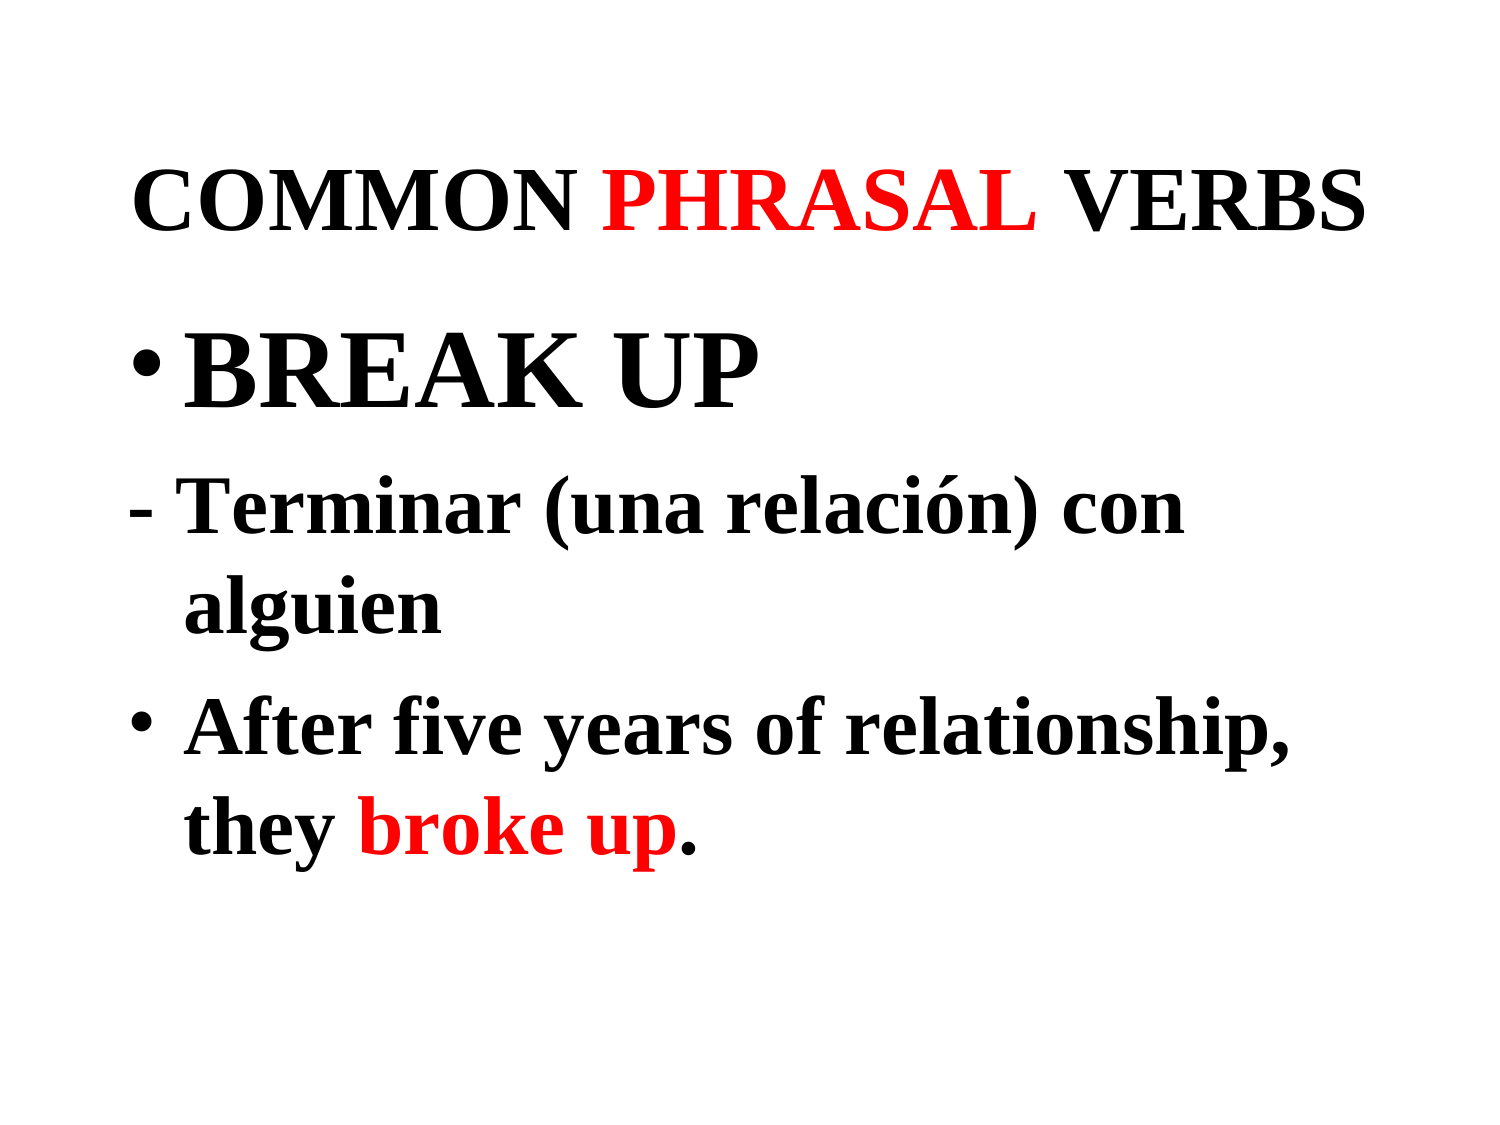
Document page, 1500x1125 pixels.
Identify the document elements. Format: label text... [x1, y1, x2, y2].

list BREAK UP - Terminar (una relación) con alguien After five years of relationship, they broke up. [112, 287, 1388, 1000]
title COMMON PHRASAL VERBS [112, 99, 1388, 287]
